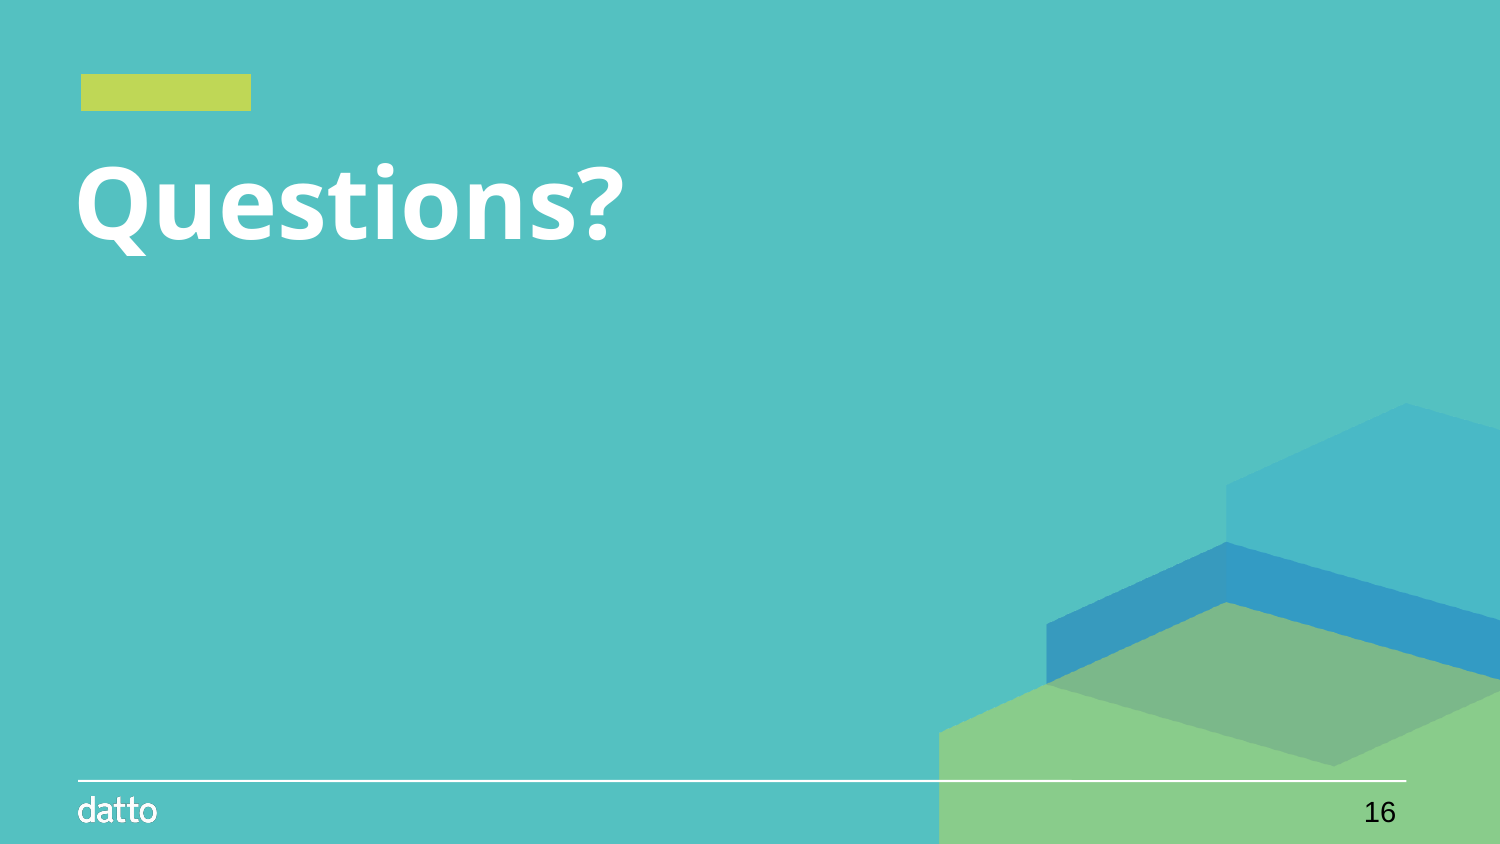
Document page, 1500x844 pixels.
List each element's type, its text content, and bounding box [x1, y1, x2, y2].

title Questions? [67, 133, 1396, 687]
slide_number <number> [1358, 795, 1407, 827]
picture [0, 0, 1500, 844]
